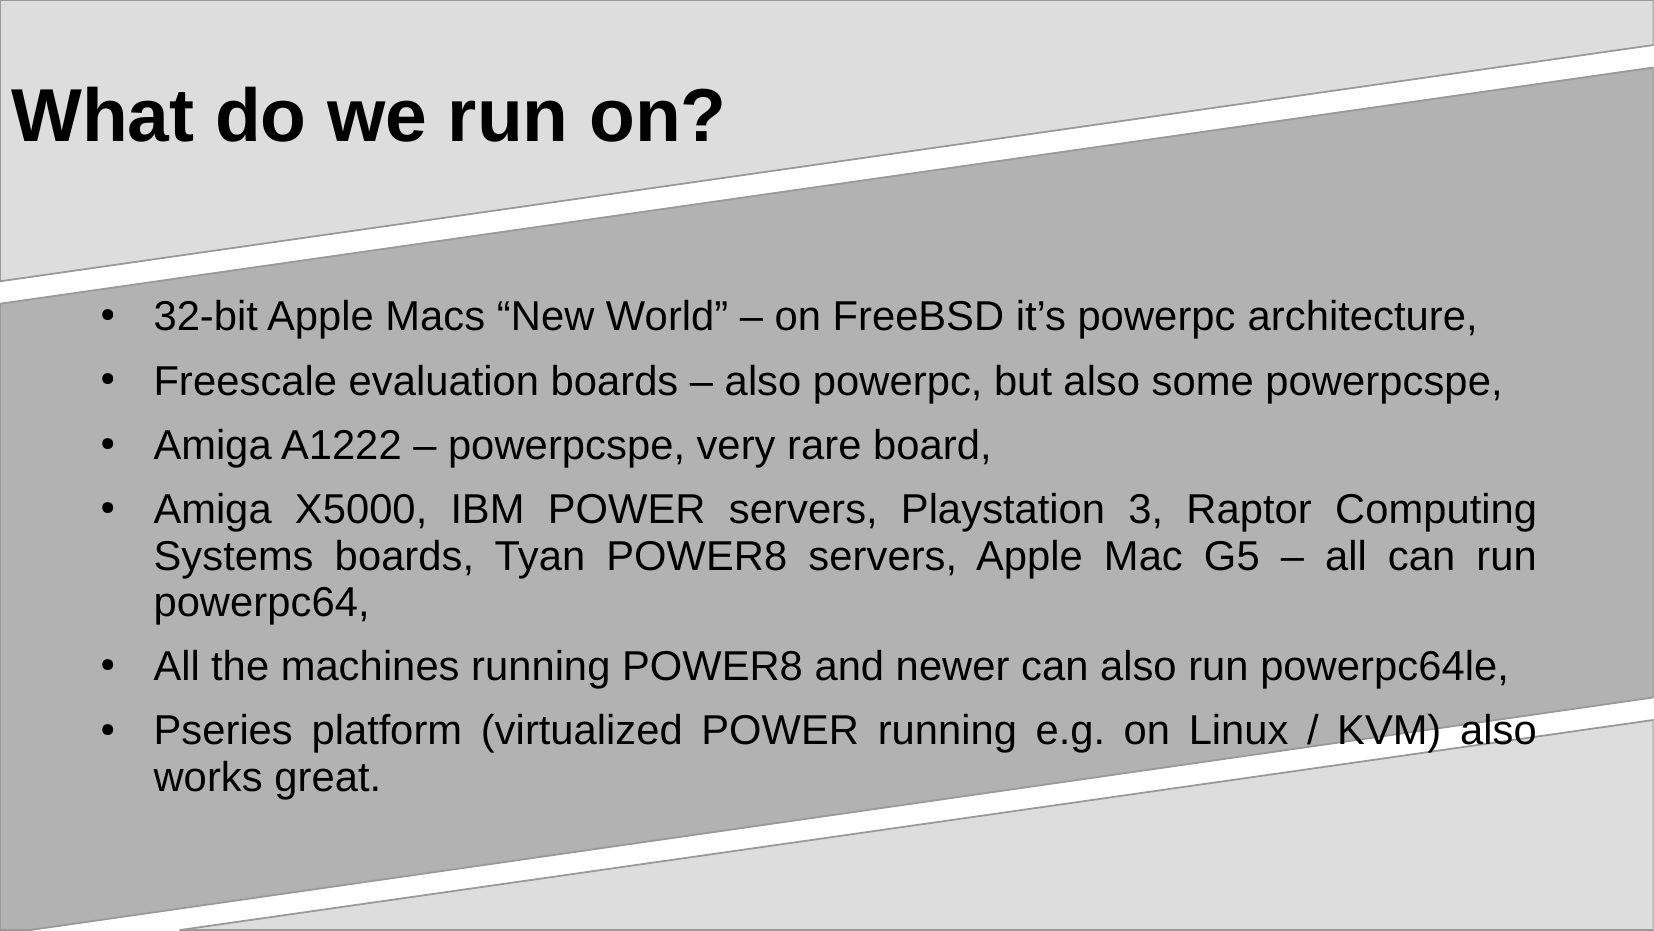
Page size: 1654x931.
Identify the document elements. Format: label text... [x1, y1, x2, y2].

title What do we run on? [11, 37, 1489, 194]
list 32-bit Apple Macs “New World” – on FreeBSD it’s powerpc architecture, Freescale evaluation boards – also powerpc, but also some powerpcspe, Amiga A1222 – powerpcspe, very rare board, Amiga X5000, IBM POWER servers, Playstation 3, Raptor Computing Systems boards, Tyan POWER8 servers, Apple Mac G5 – all can run powerpc64, All the machines running POWER8 and newer can also run powerpc64le, Pseries platform (virtualized POWER running e.g. on Linux / KVM) also works great. [82, 292, 1538, 833]
